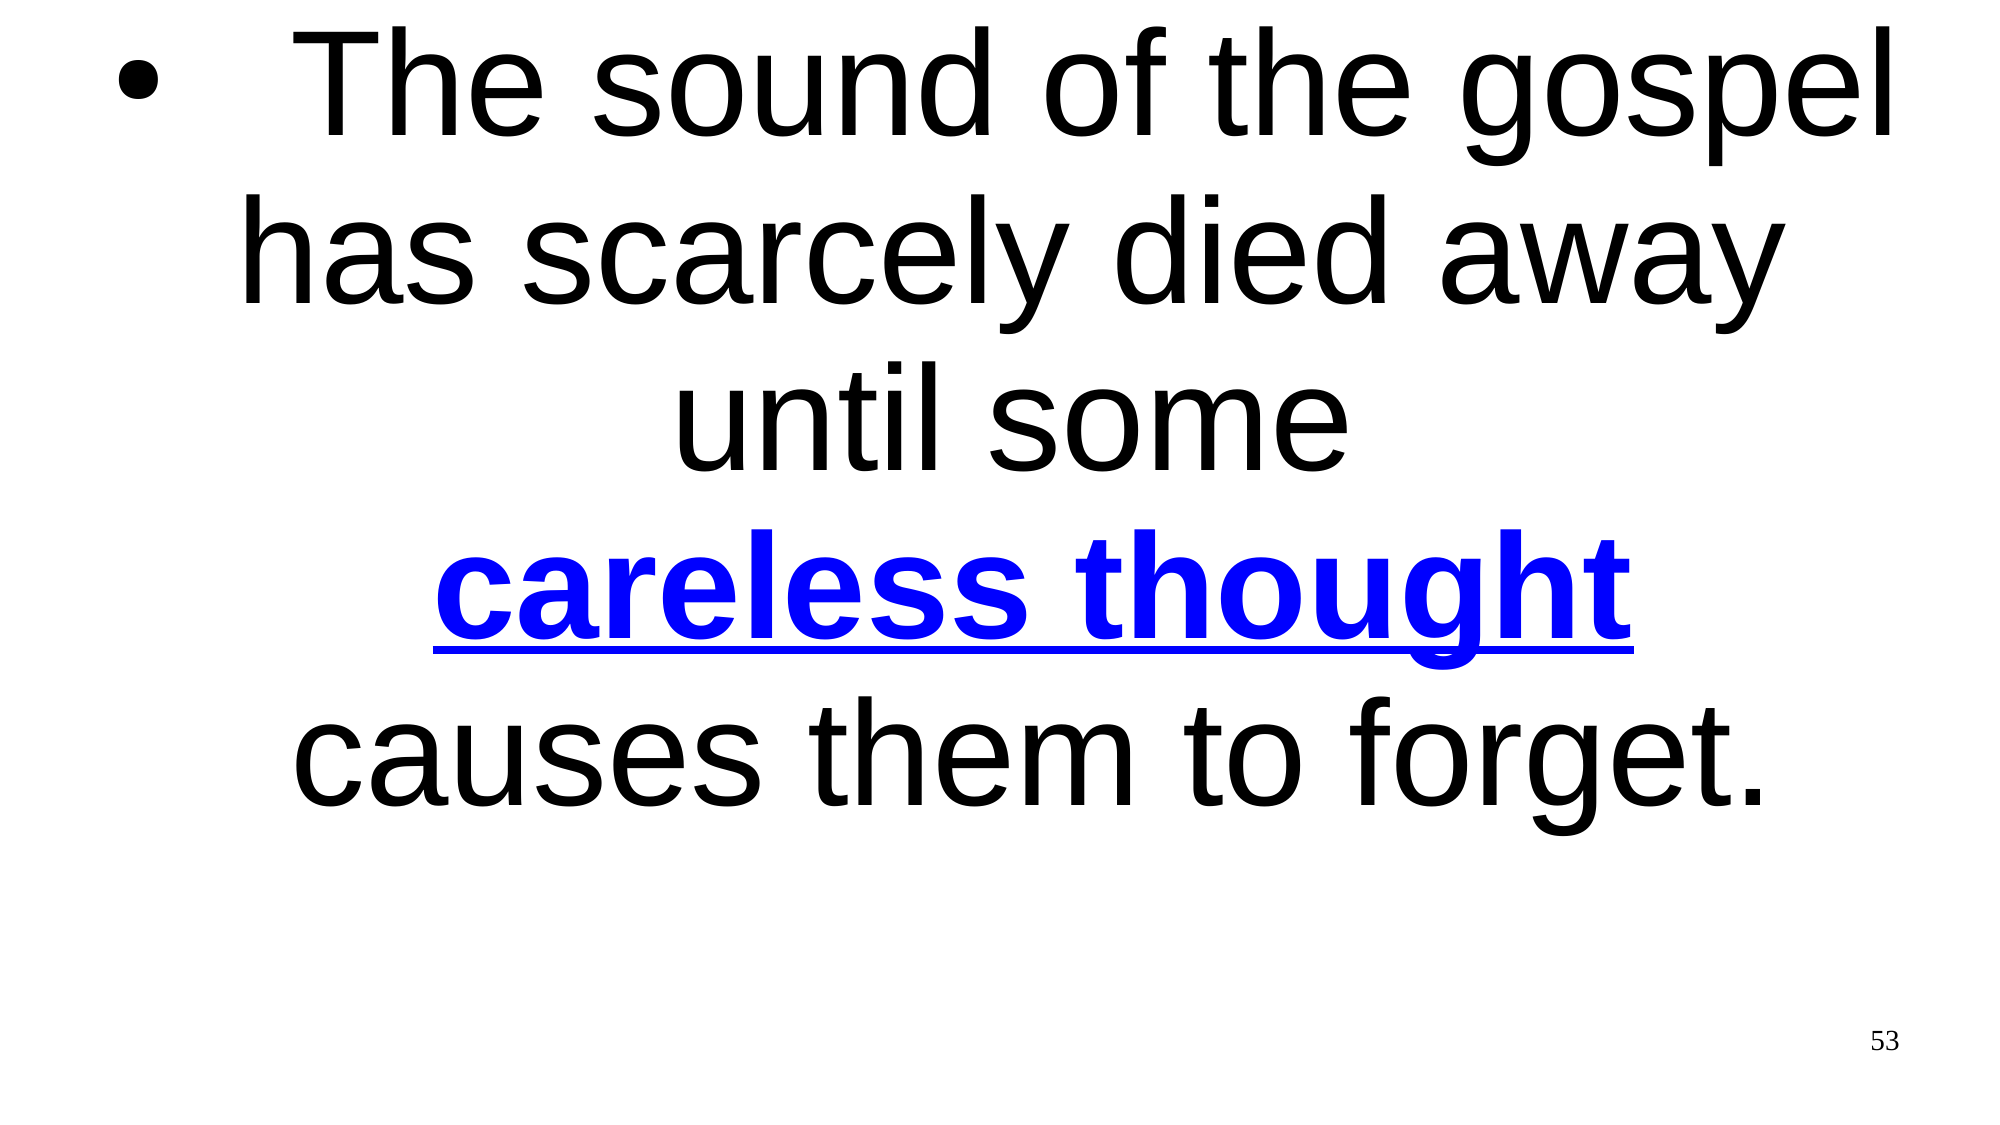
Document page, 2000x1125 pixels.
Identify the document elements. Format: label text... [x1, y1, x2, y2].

list The sound of the gospel has scarcely died away until some careless thought causes them to forget. [0, 0, 1996, 1123]
